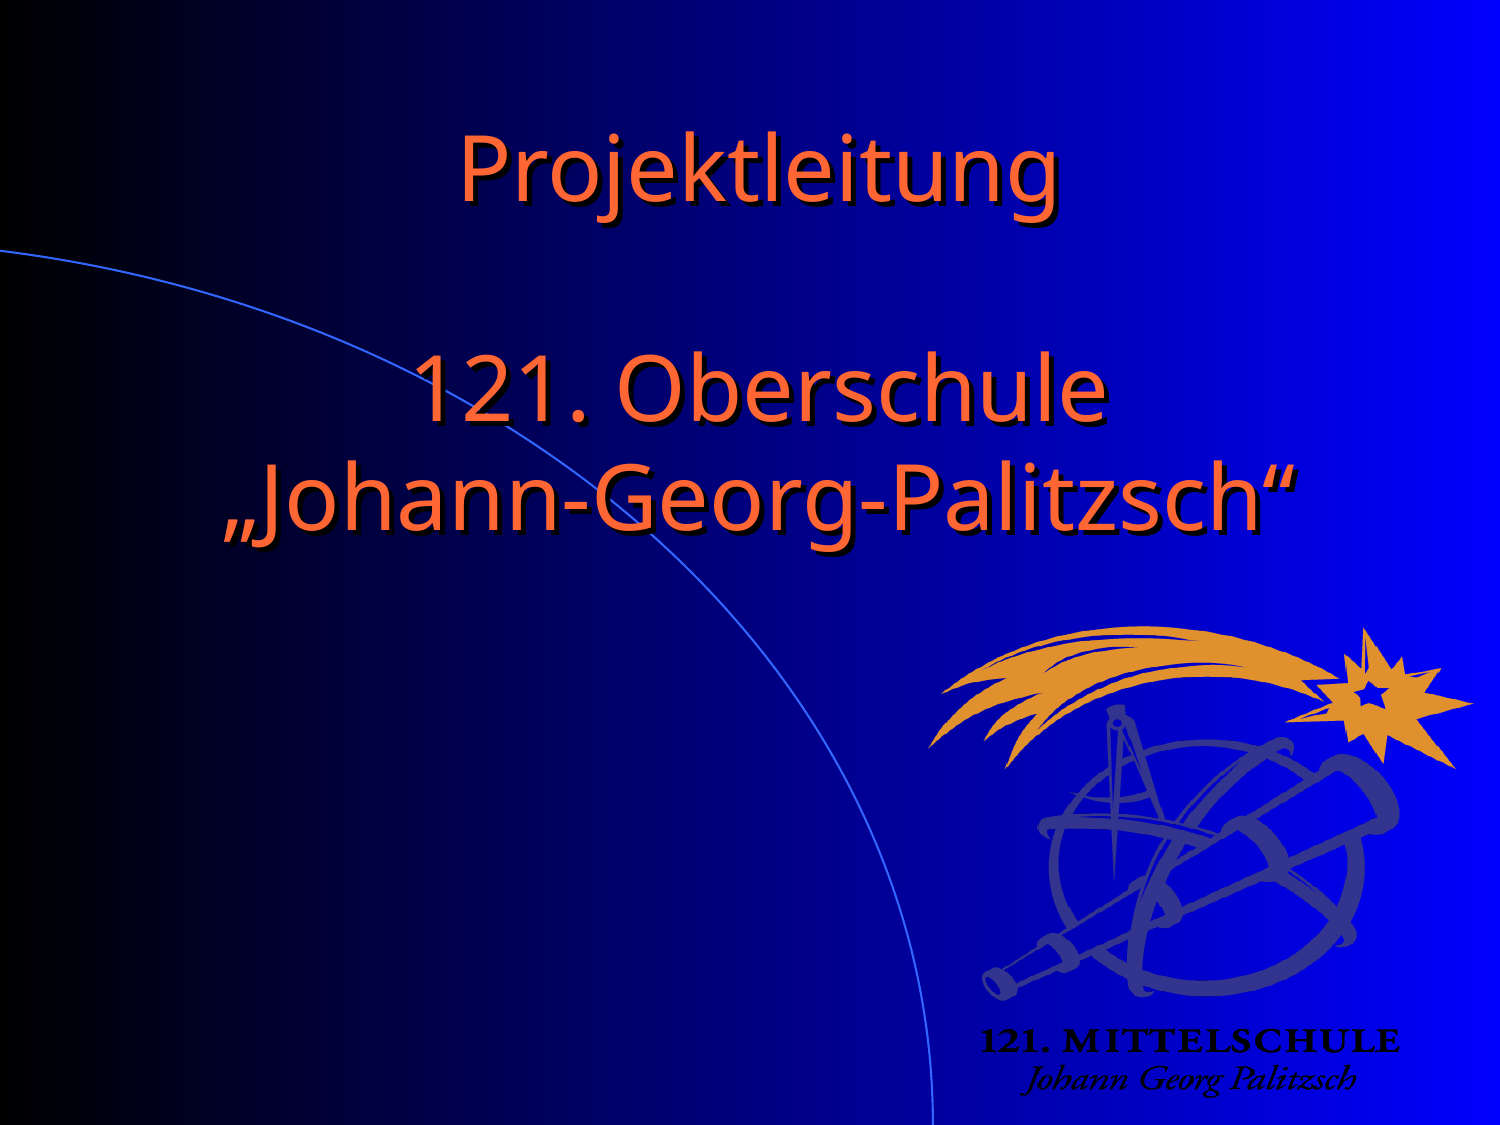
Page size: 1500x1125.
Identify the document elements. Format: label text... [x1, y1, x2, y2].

picture [885, 505, 1500, 1125]
title Projektleitung 121. Oberschule „Johann-Georg-Palitzsch“ [71, 97, 1447, 557]
